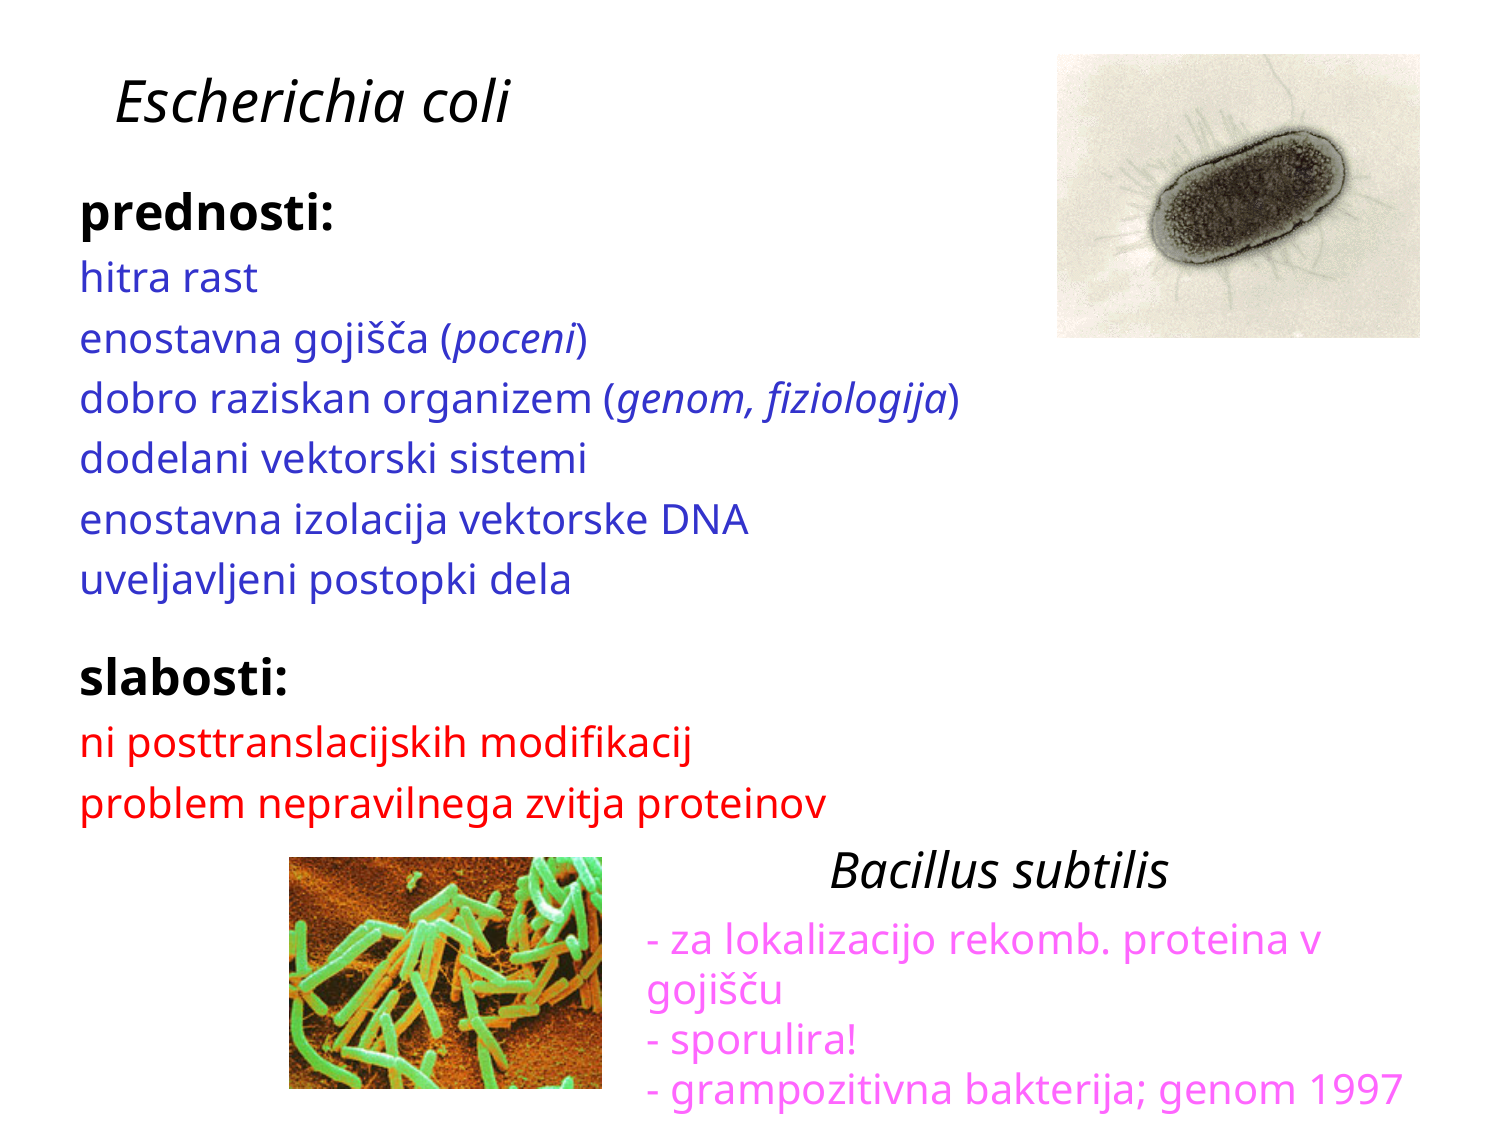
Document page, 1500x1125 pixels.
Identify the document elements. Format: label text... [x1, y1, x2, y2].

text_box prednosti: hitra rast enostavna gojišča (poceni) dobro raziskan organizem (genom, fiziologija) dodelani vektorski sistemi enostavna izolacija vektorske DNA uveljavljeni postopki dela slabosti: ni posttranslacijskih modifikacij problem nepravilnega zvitja proteinov Bacillus subtilis [64, 173, 1400, 907]
picture [1057, 54, 1420, 338]
title Escherichia coli [99, 51, 1334, 148]
picture [289, 857, 602, 1090]
text_box - za lokalizacijo rekomb. proteina v gojišču - sporulira! - grampozitivna bakterija; genom 1997 [631, 904, 1453, 1121]
